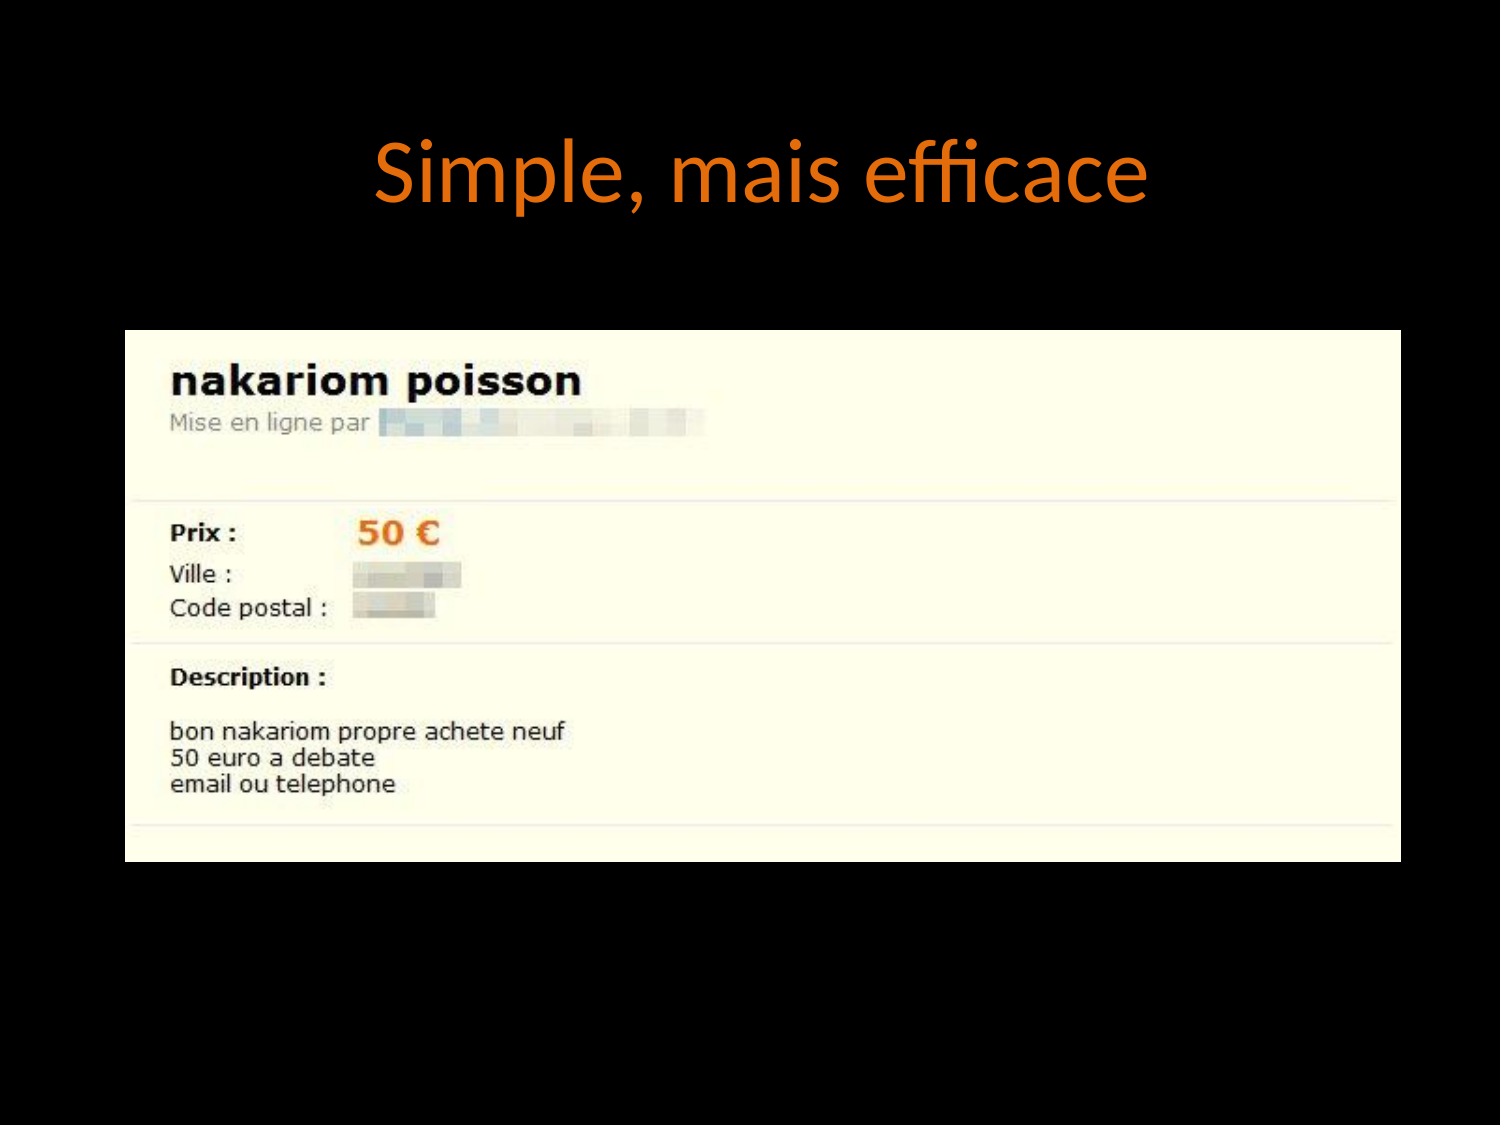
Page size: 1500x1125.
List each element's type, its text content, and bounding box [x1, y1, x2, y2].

picture [125, 330, 1401, 862]
title Simple, mais efficace [87, 72, 1438, 260]
